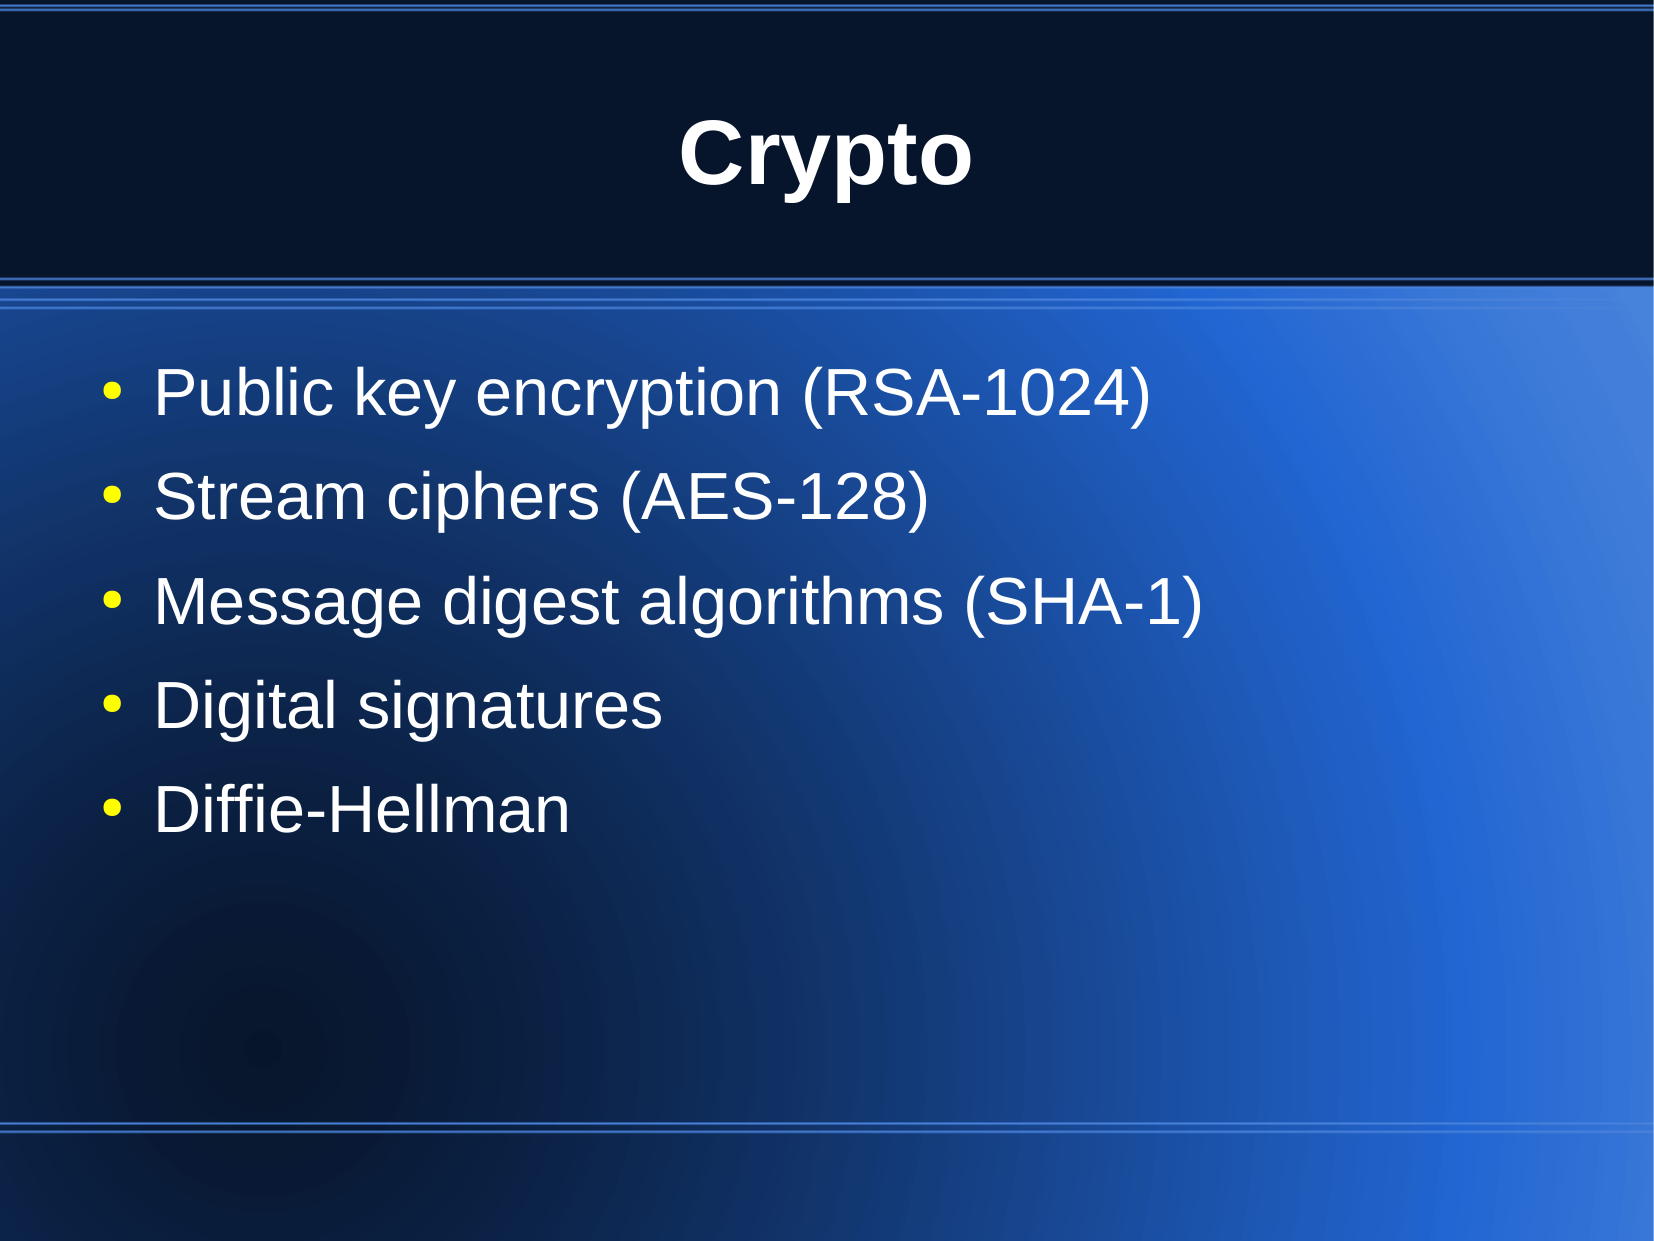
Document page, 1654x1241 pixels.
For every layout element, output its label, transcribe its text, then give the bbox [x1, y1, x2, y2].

picture [0, 0, 1654, 1241]
list Public key encryption (RSA-1024) Stream ciphers (AES-128) Message digest algorithms (SHA-1) Digital signatures Diffie-Hellman [82, 355, 1571, 1043]
title Crypto [82, 56, 1571, 250]
